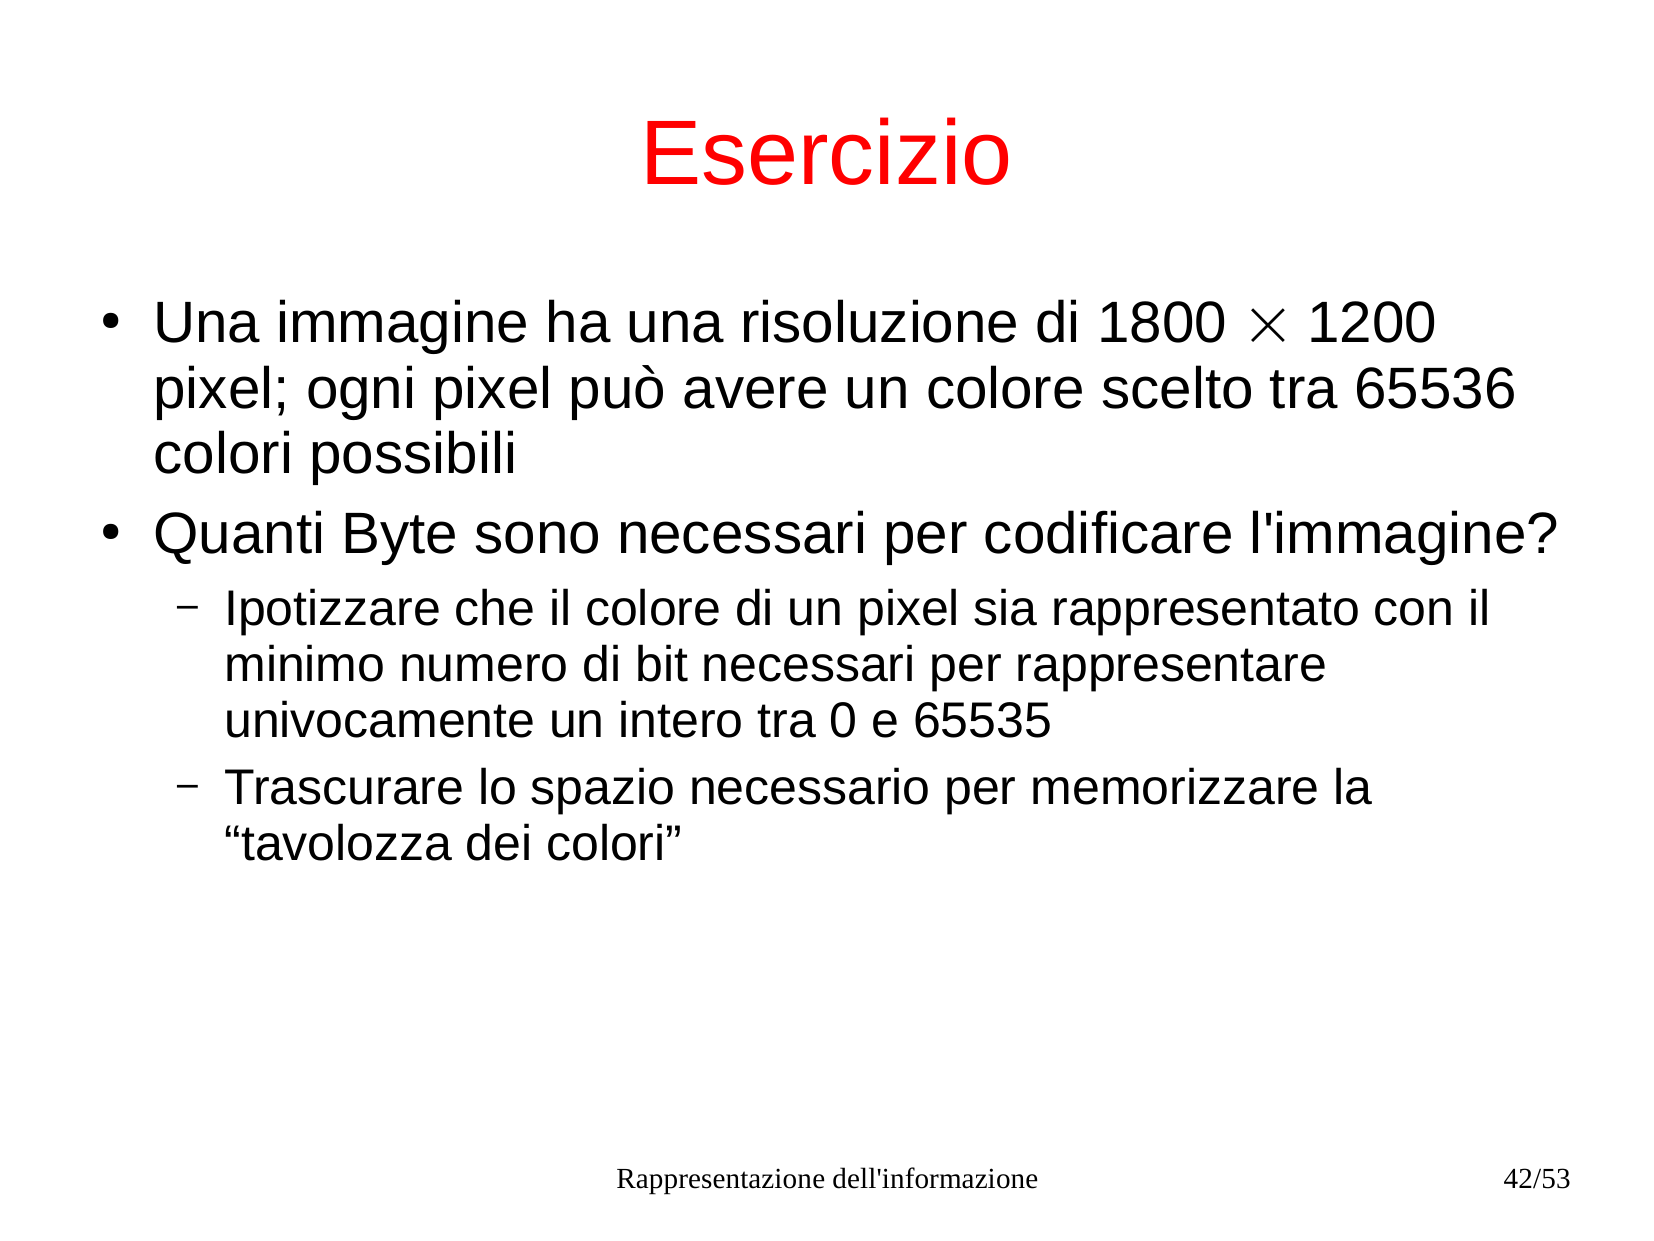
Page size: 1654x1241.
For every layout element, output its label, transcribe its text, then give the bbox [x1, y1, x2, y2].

title Esercizio [82, 49, 1571, 257]
list Una immagine ha una risoluzione di 1800 ´ 1200 pixel; ogni pixel può avere un colore scelto tra 65536 colori possibili Quanti Byte sono necessari per codificare l'immagine? Ipotizzare che il colore di un pixel sia rappresentato con il minimo numero di bit necessari per rappresentare univocamente un intero tra 0 e 65535 Trascurare lo spazio necessario per memorizzare la “tavolozza dei colori” [82, 290, 1571, 1126]
